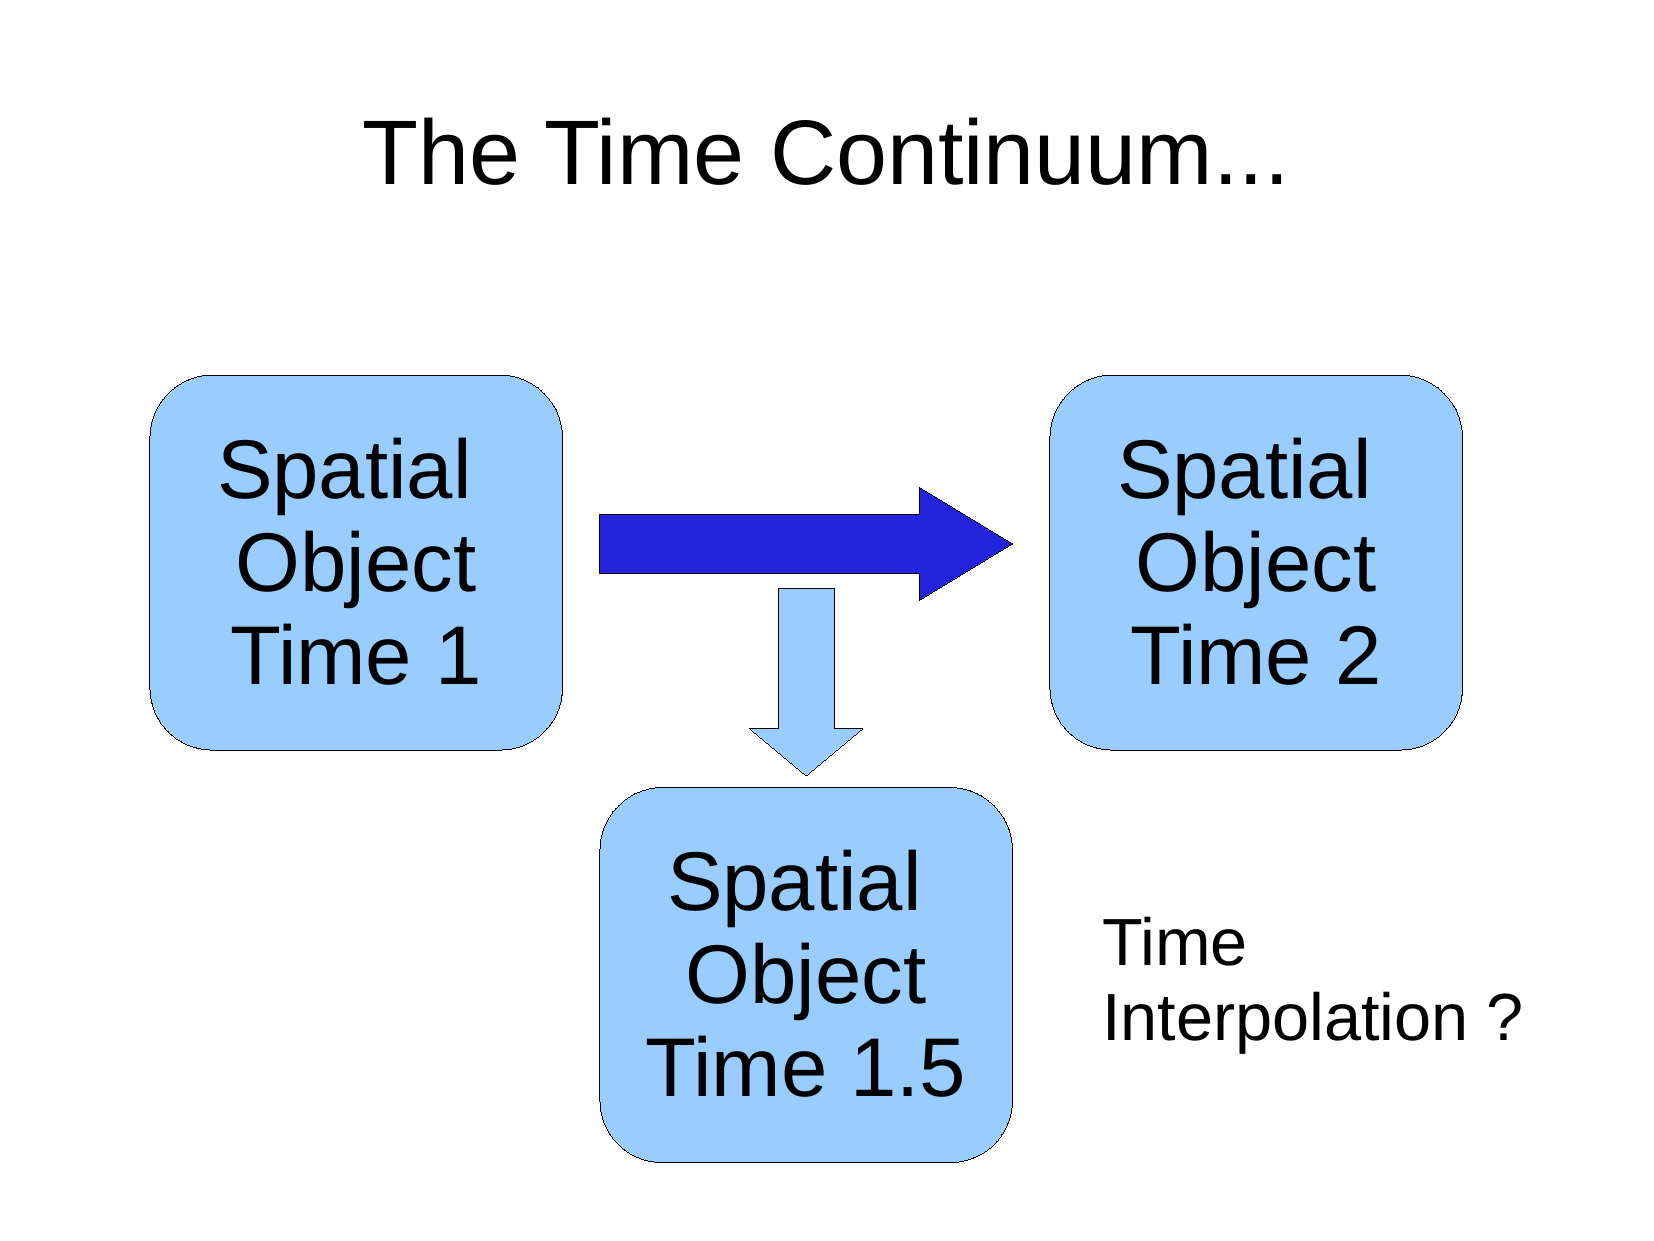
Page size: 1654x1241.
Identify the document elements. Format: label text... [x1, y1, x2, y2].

text_box Spatial Object Time 1 [149, 375, 563, 751]
text_box Spatial Object Time 2 [1049, 375, 1463, 751]
text_box [749, 588, 863, 776]
title The Time Continuum... [82, 49, 1571, 257]
text_box [599, 487, 1013, 601]
text_box Time Interpolation ? [1087, 897, 1576, 1063]
text_box Spatial Object Time 1.5 [599, 787, 1013, 1163]
